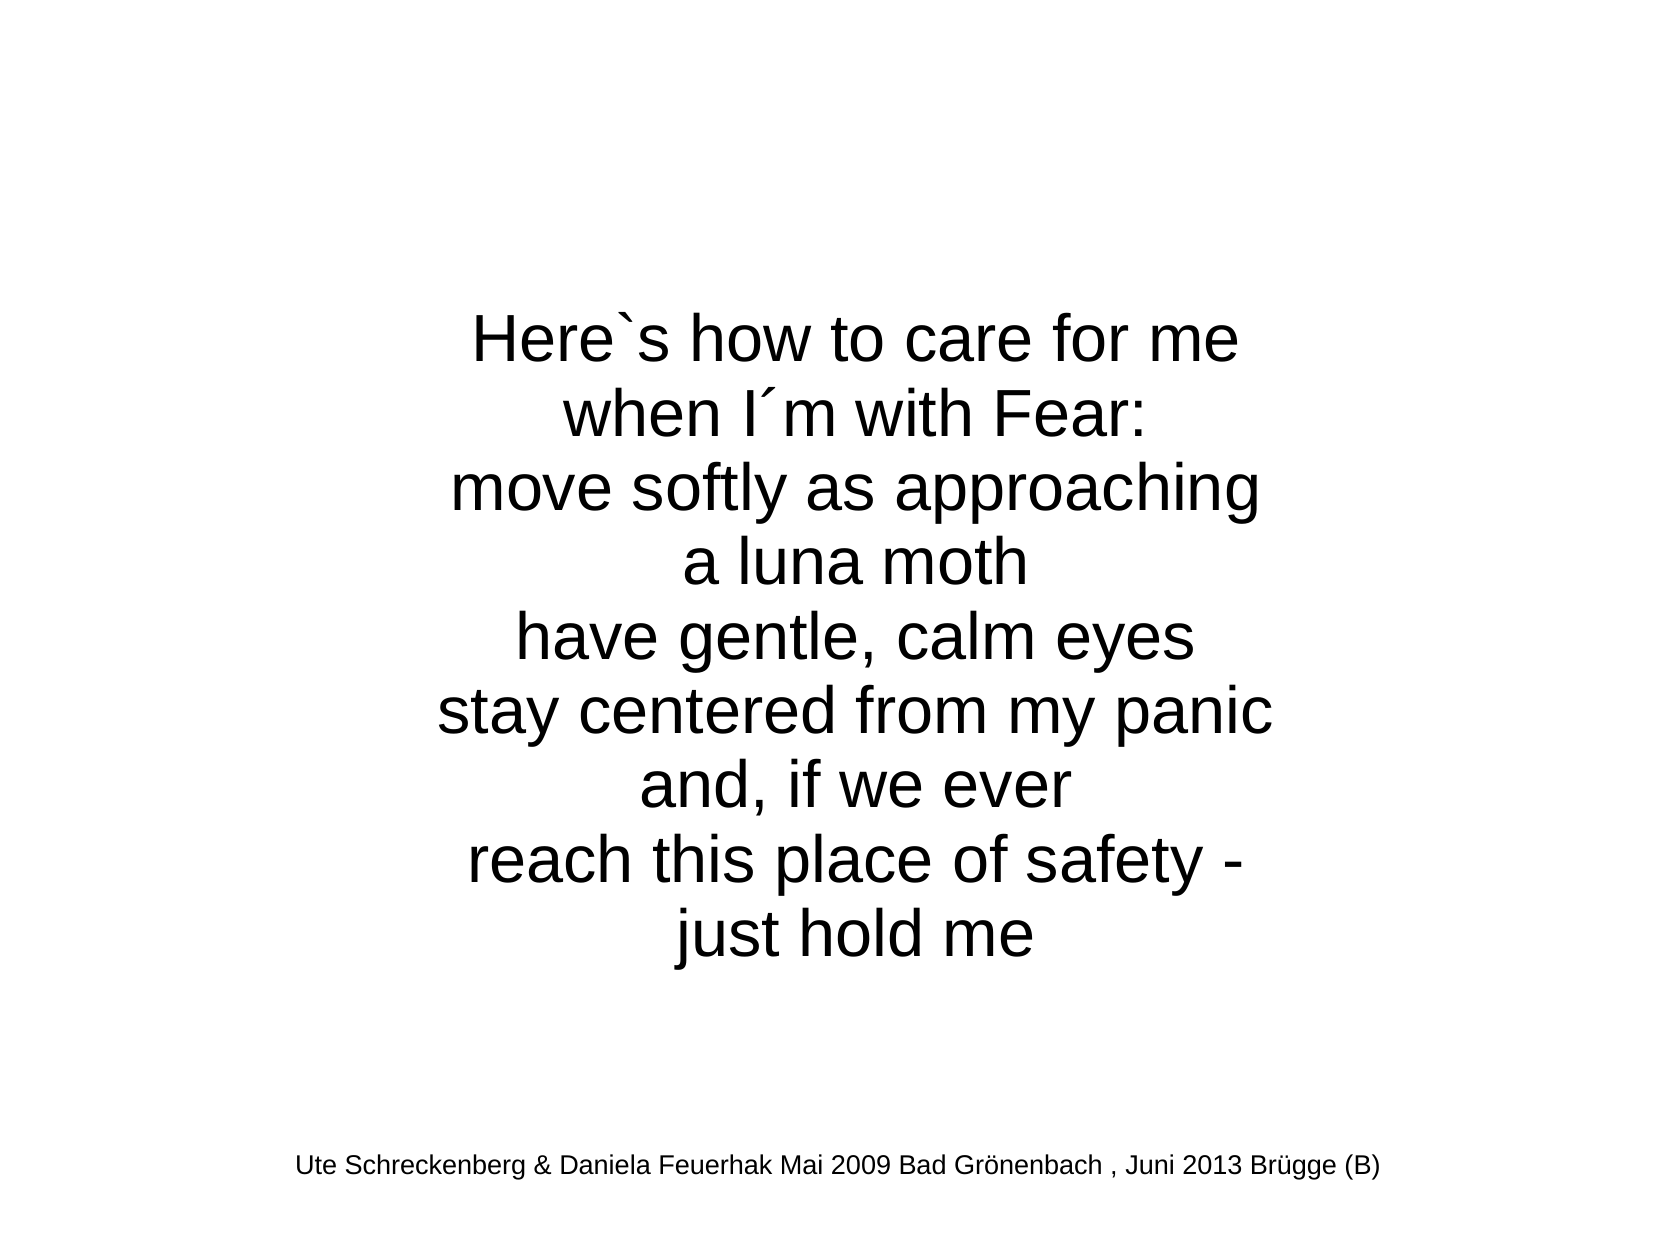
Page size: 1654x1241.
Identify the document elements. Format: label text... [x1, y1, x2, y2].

text_box Here`s how to care for me when I´m with Fear: move softly as approaching a luna moth have gentle, calm eyes stay centered from my panic and, if we ever reach this place of safety - just hold me Ute Schreckenberg & Daniela Feuerhak Mai 2009 Bad Grönenbach , Juni 2013 Brügge (B) [295, 0, 1418, 1241]
